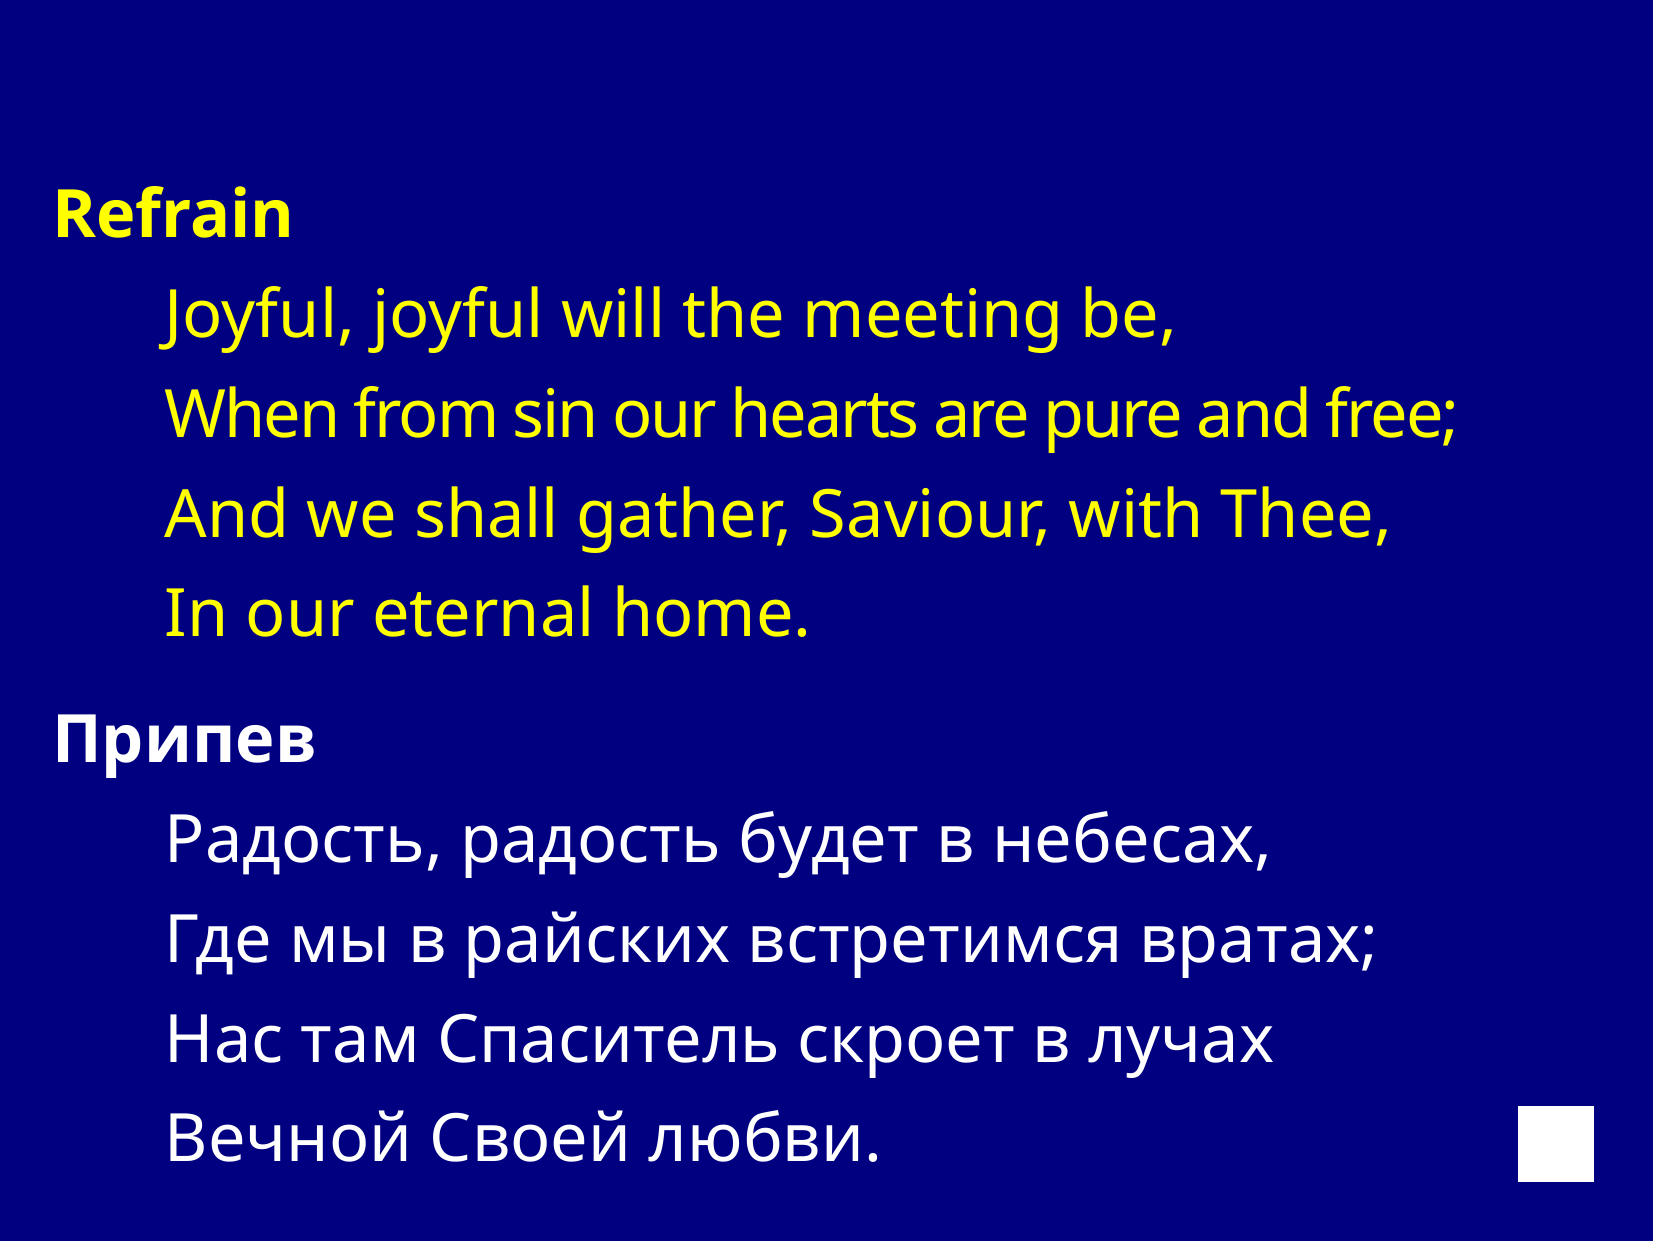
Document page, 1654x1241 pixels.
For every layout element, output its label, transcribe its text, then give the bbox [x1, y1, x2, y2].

text_box Refrain Joyful, joyful will the meeting be, When from sin our hearts are pure and free; And we shall gather, Saviour, with Thee, In our eternal home. [37, 150, 1653, 638]
text_box [1518, 1106, 1594, 1182]
text_box Припев Радость, радость будет в небесах, Где мы в райских встретимся вратах; Нас там Спаситель скроет в лучах Вечной Своей любви. [37, 675, 1576, 1163]
